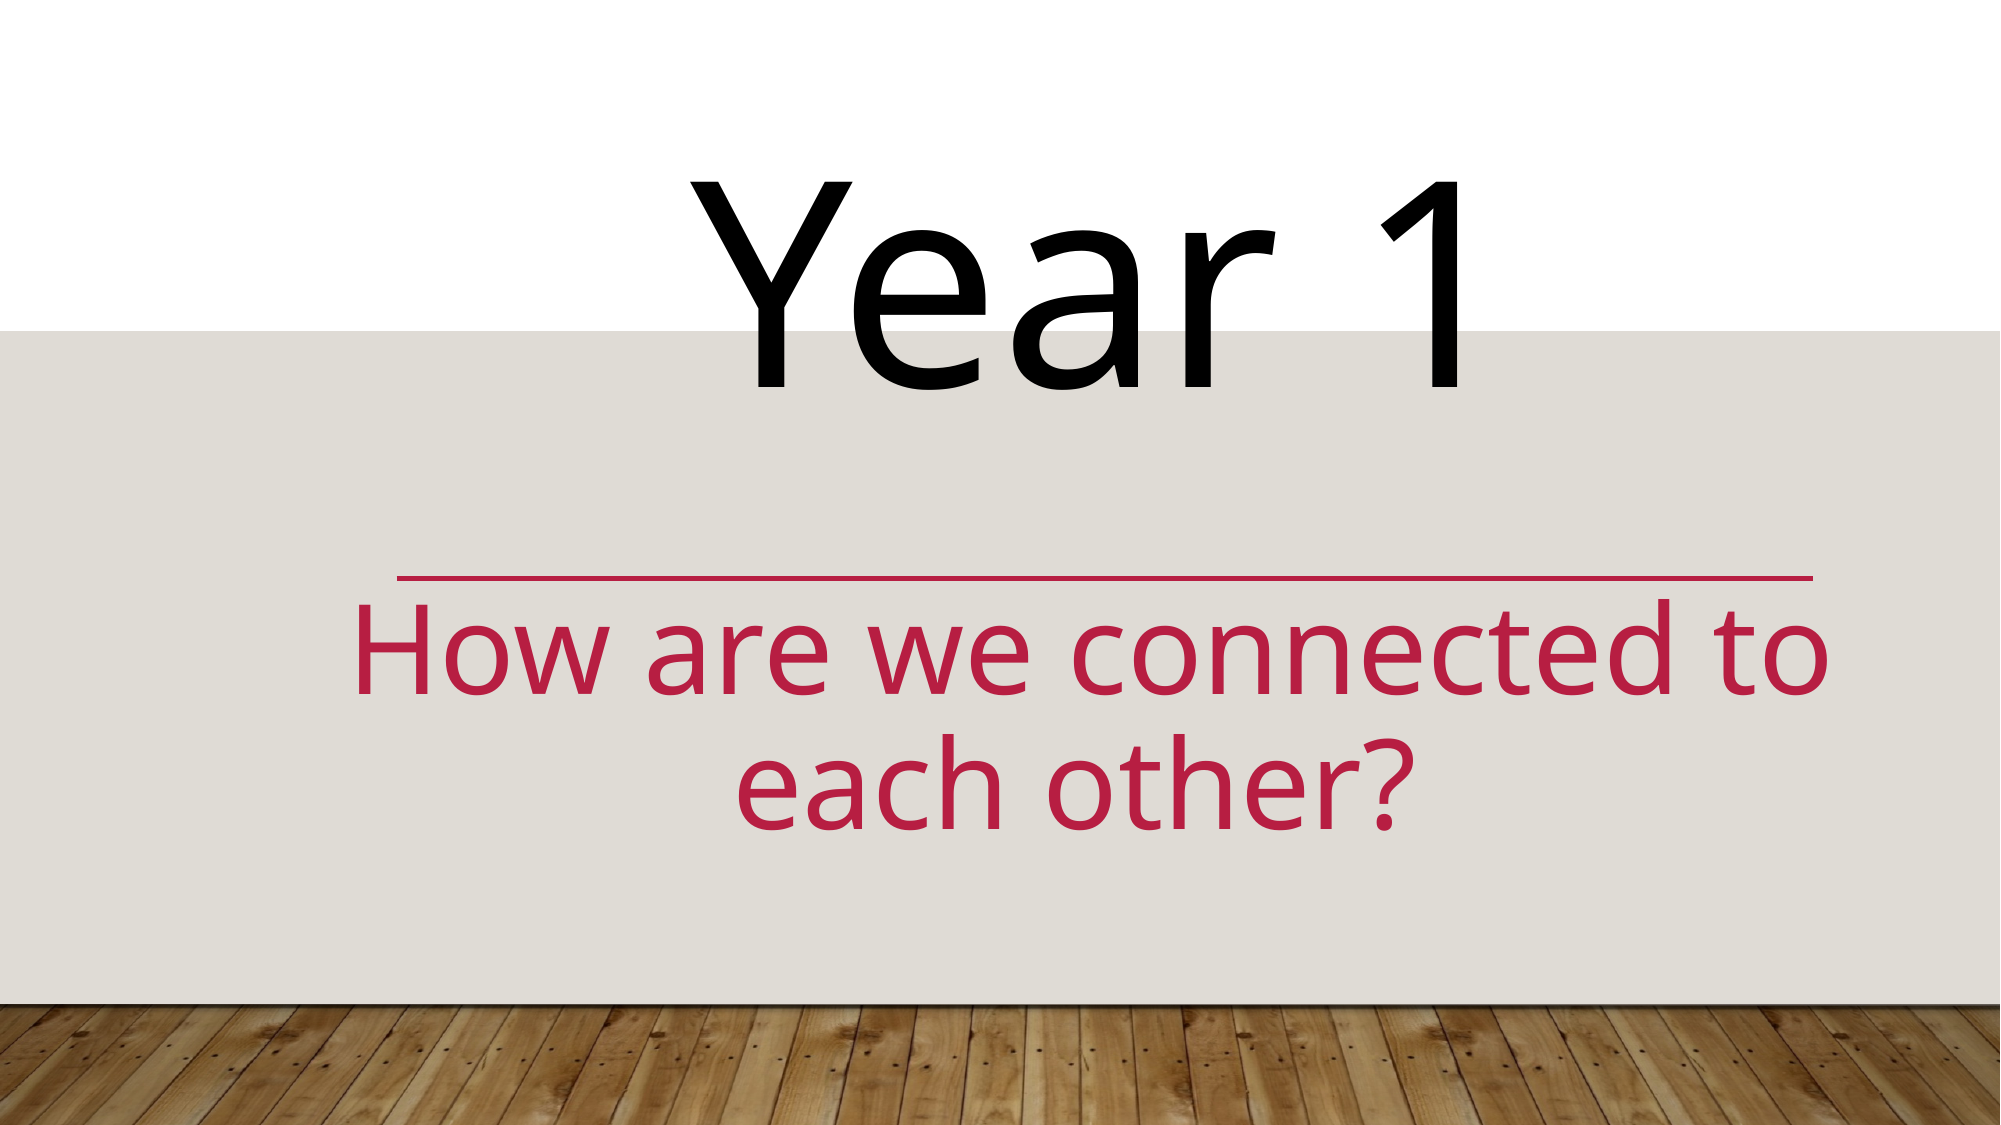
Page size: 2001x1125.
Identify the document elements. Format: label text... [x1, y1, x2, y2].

subtitle How are we connected to each other? [263, 579, 1919, 740]
title Year 1 [396, 131, 1814, 549]
picture [0, 1004, 2000, 1125]
